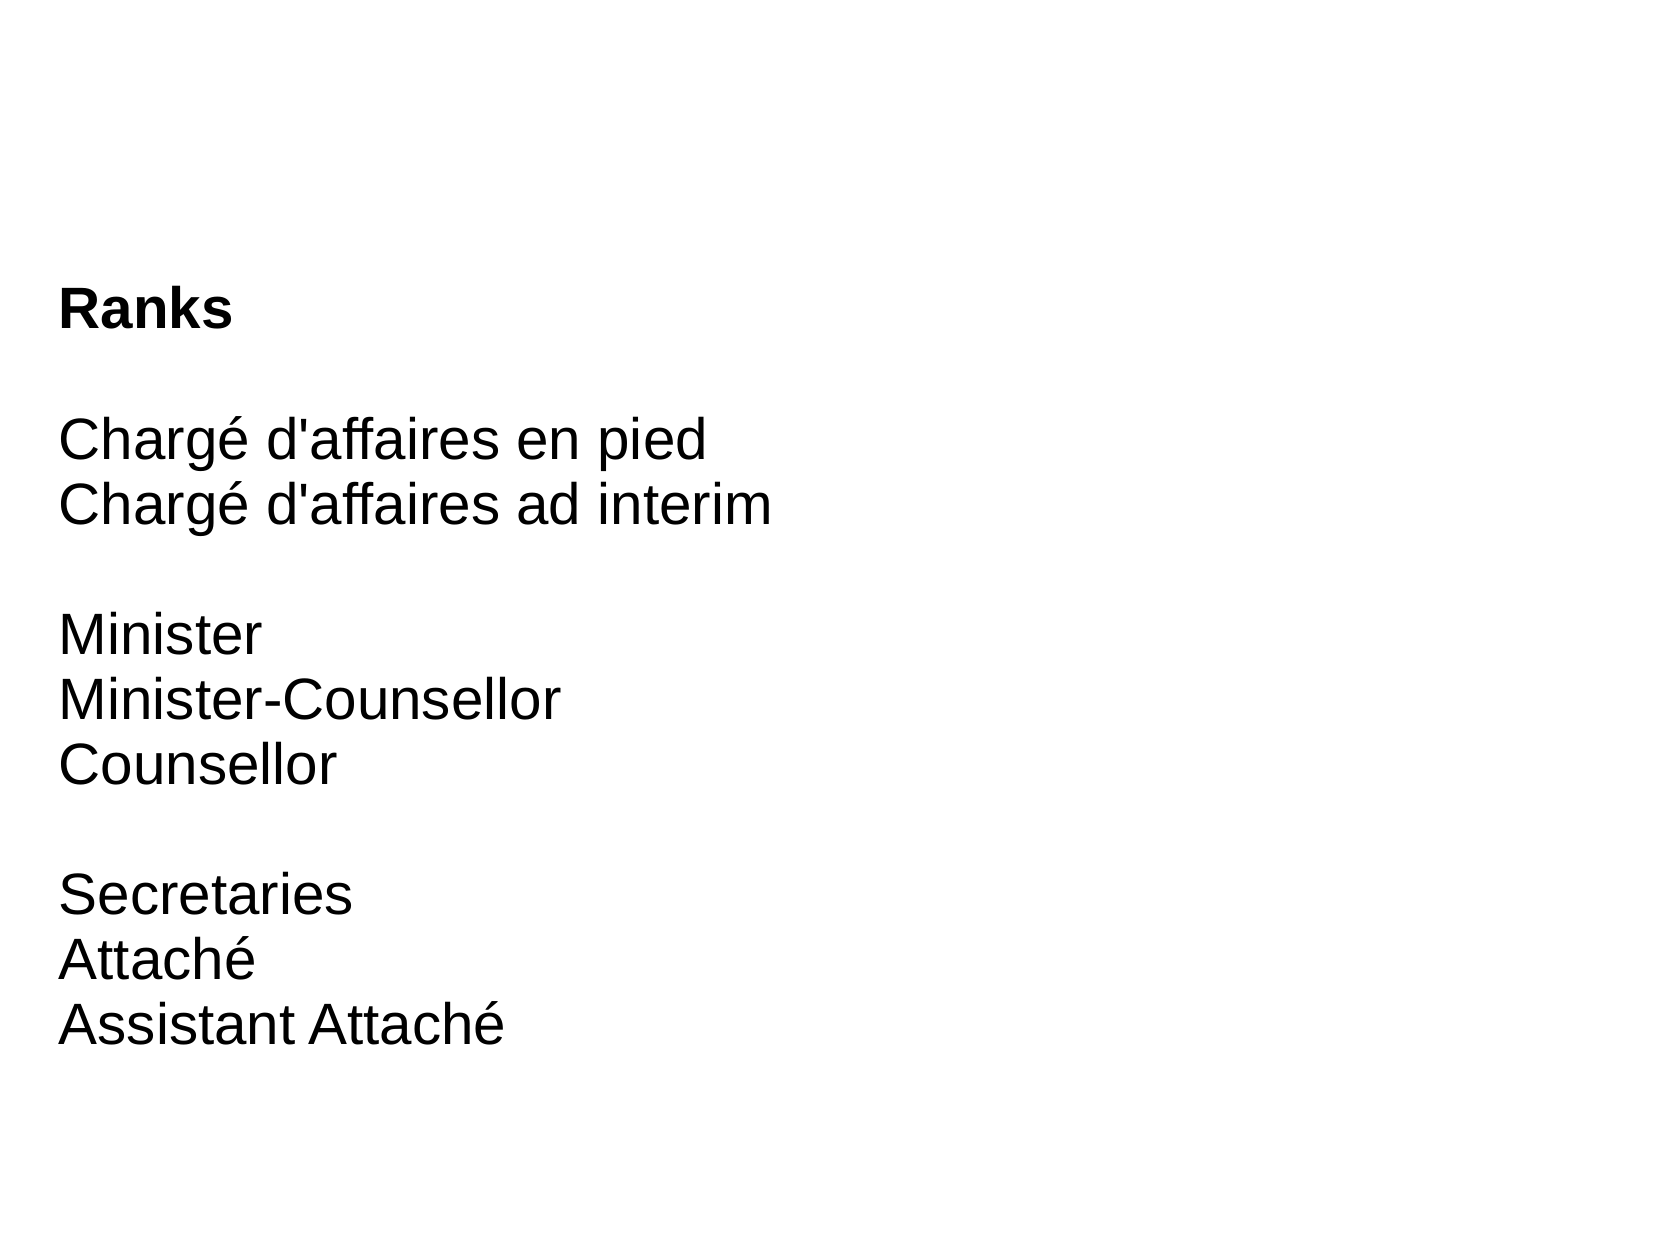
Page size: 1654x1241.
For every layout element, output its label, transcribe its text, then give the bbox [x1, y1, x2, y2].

title Ranks Chargé d'affaires en pied Chargé d'affaires ad interim Minister Minister-Counsellor Counsellor Secretaries Attaché Assistant Attaché [59, 276, 1625, 1057]
